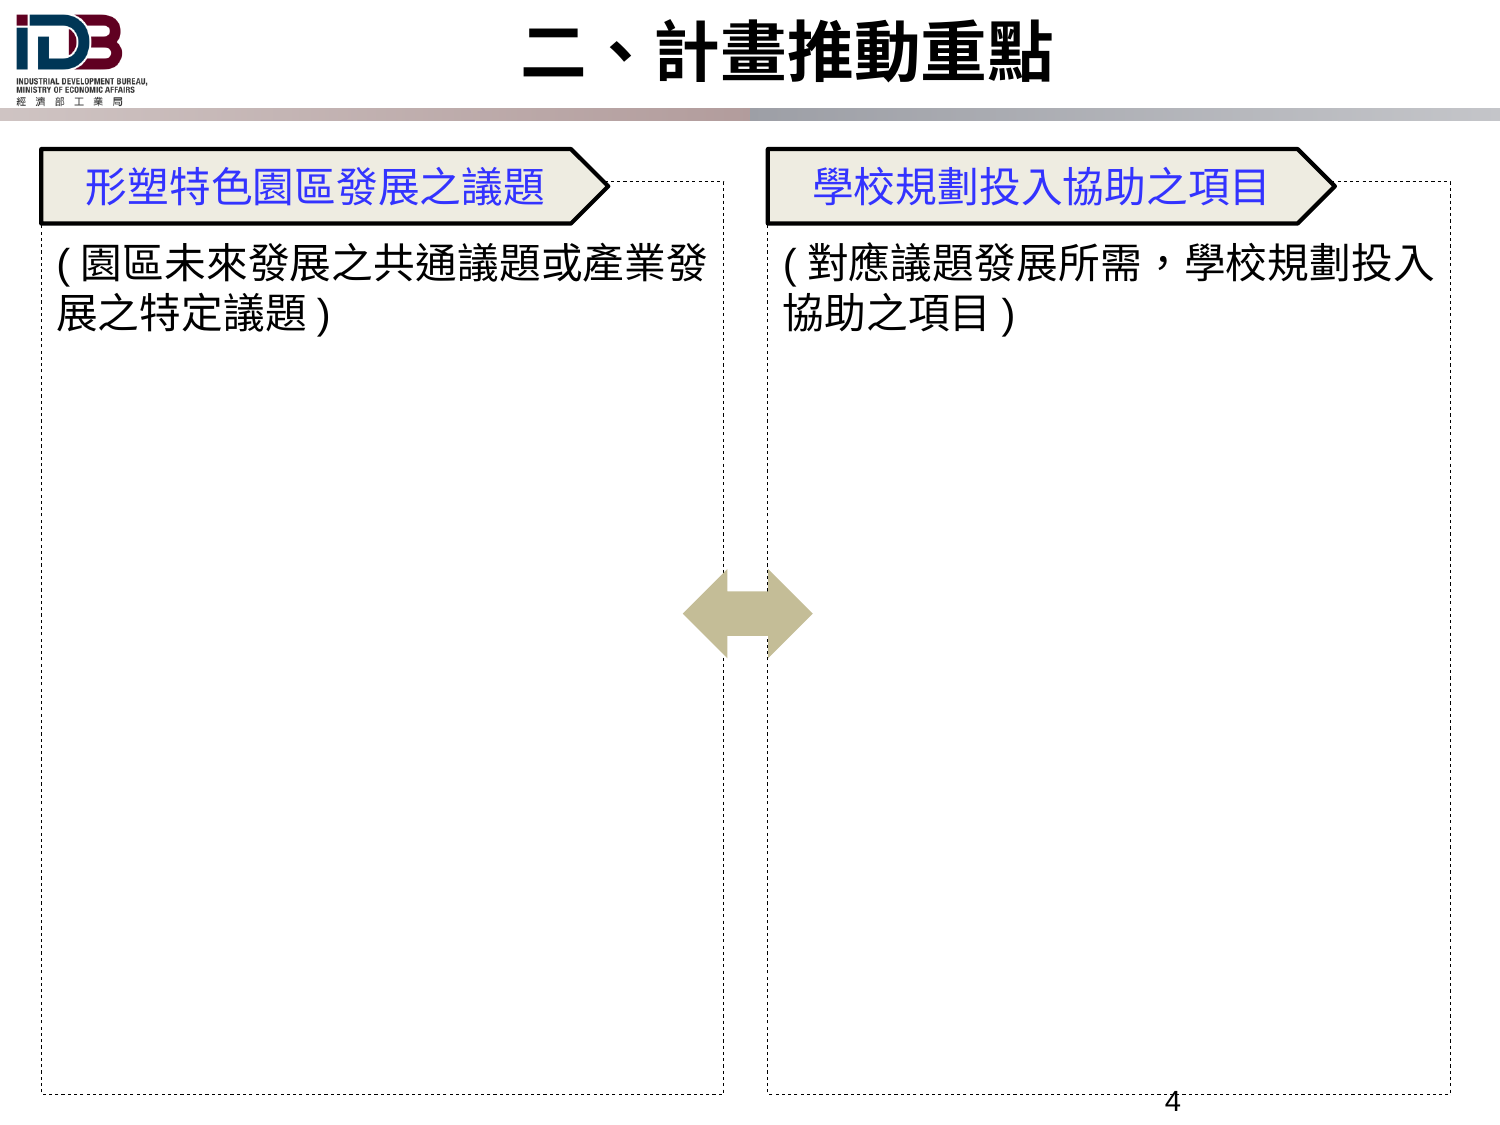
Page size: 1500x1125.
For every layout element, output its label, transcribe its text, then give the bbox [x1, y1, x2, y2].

text_box (園區未來發展之共通議題或產業發展之特定議題) [41, 229, 724, 344]
text_box [682, 568, 813, 659]
text_box 學校規劃投入協助之項目 [767, 149, 1335, 224]
text_box 二、計畫推動重點 [0, 19, 1500, 97]
text_box 形塑特色園區發展之議題 [41, 149, 609, 224]
text_box 二、計畫推動重點 [1029, 58, 1042, 72]
text_box (對應議題發展所需，學校規劃投入協助之項目) [768, 229, 1450, 344]
